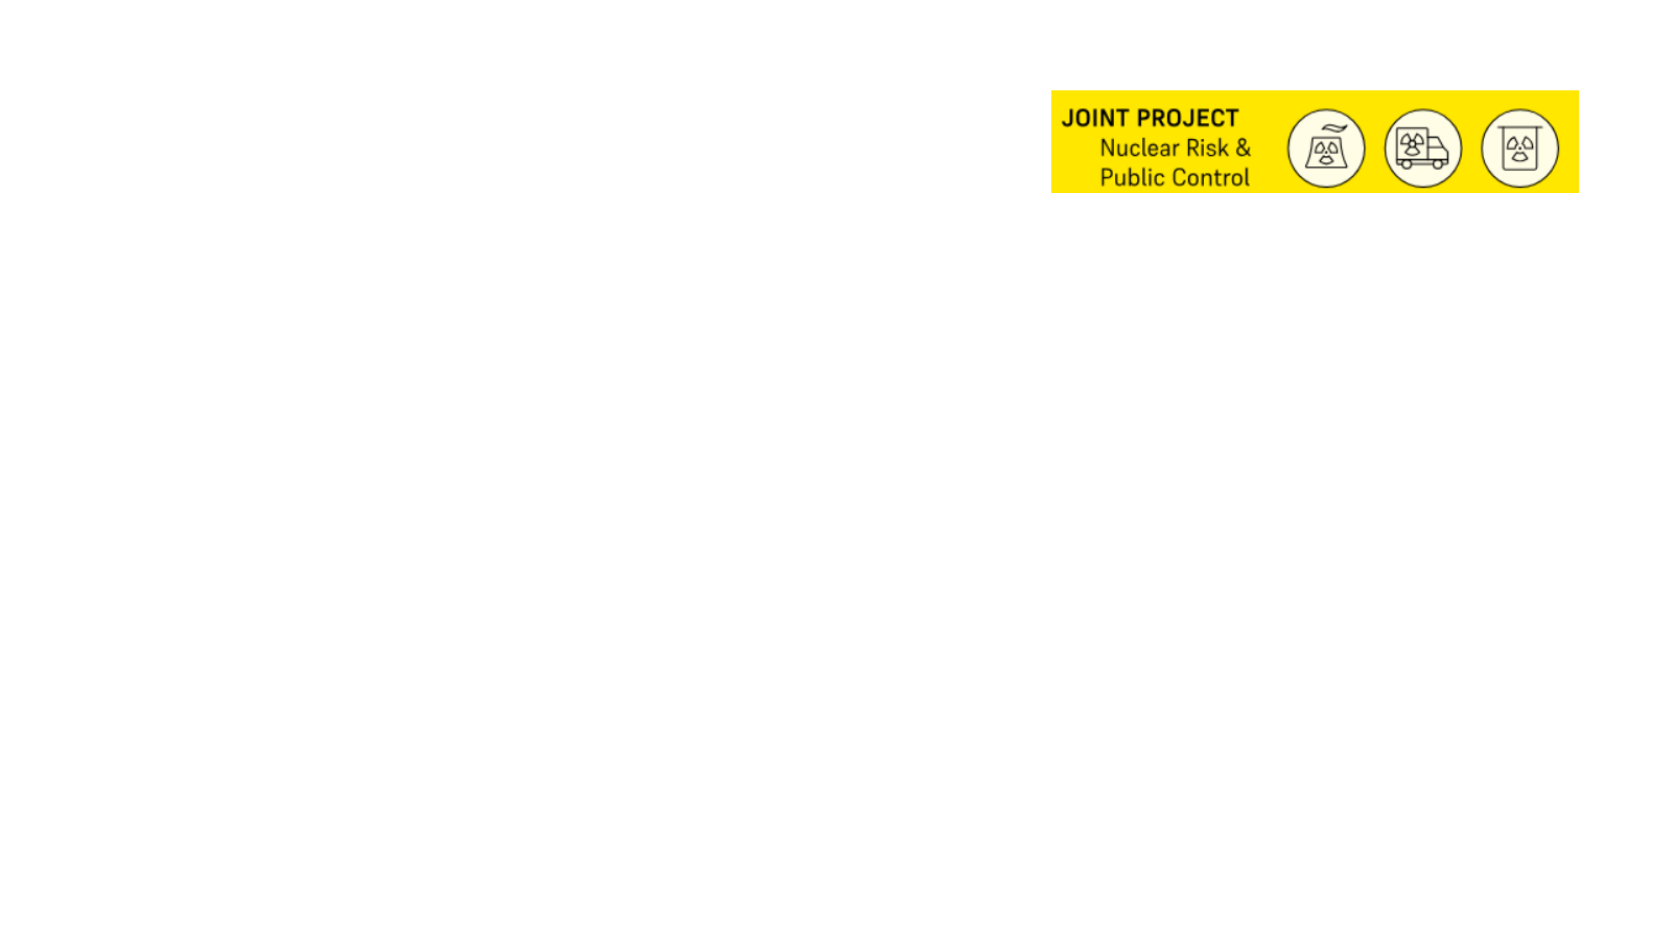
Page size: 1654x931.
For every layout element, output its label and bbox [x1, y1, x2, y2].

picture [1043, 84, 1580, 193]
